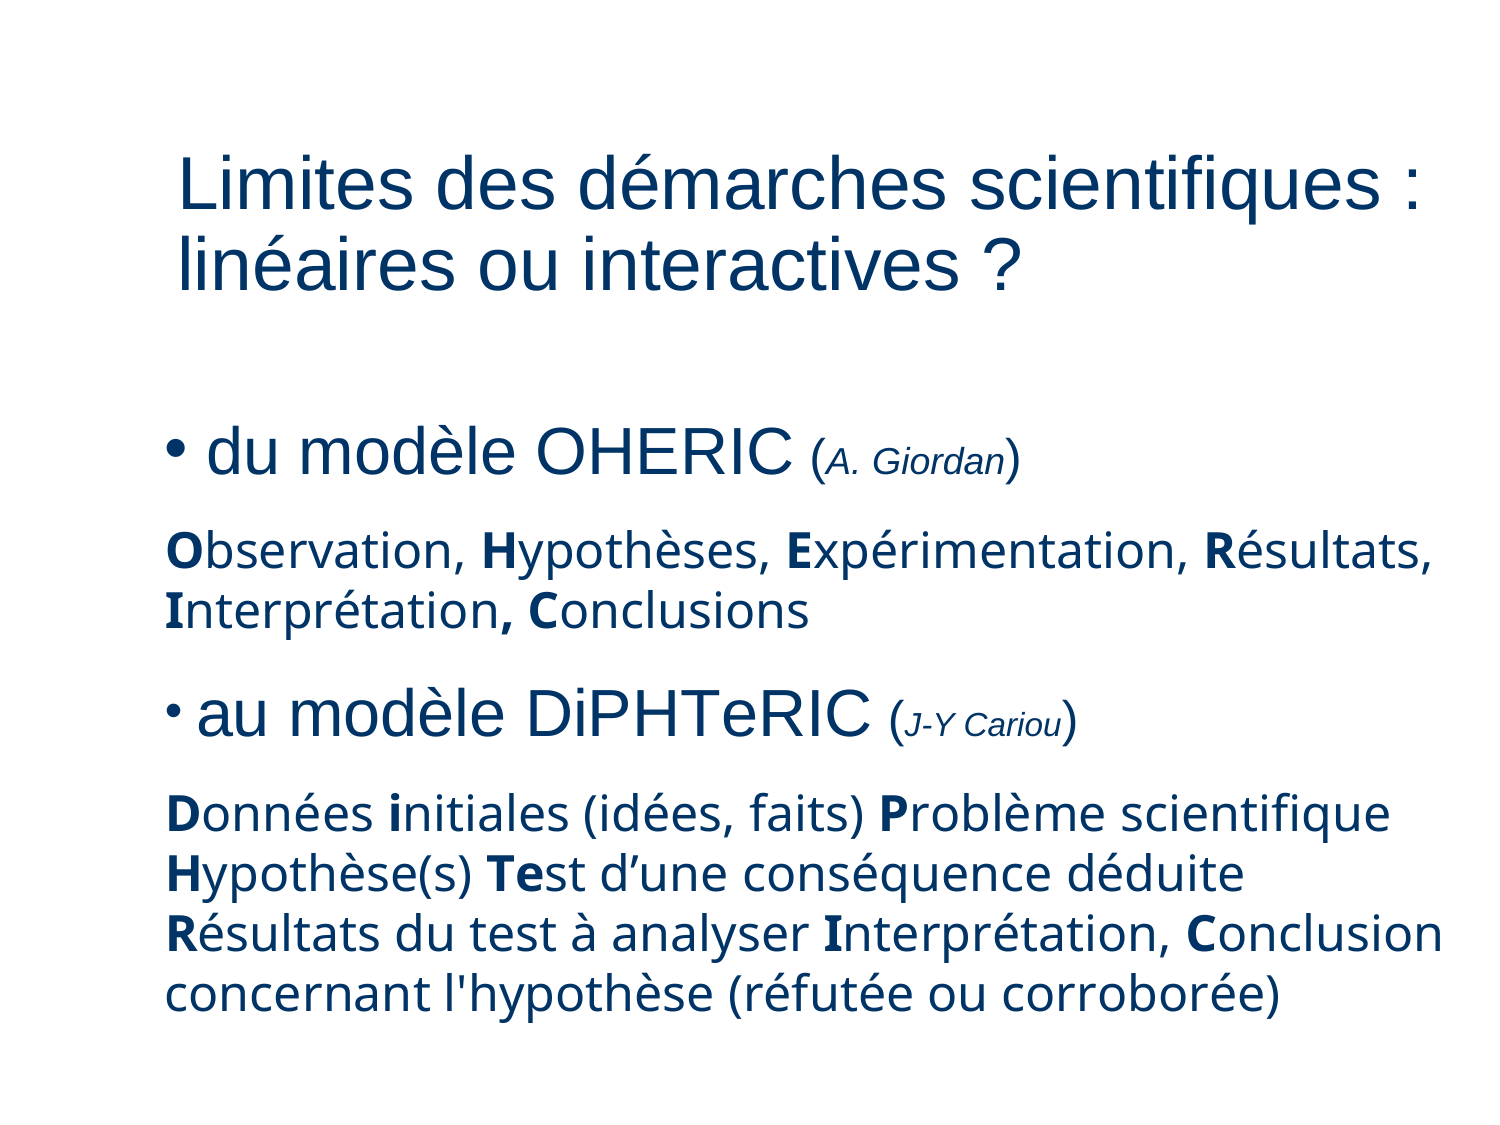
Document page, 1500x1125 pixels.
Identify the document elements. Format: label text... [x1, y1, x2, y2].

text_box du modèle OHERIC (A. Giordan) Observation, Hypothèses, Expérimentation, Résultats, Interprétation, Conclusions au modèle DiPHTeRIC (J-Y Cariou) Données initiales (idées, faits) Problème scientifique Hypothèse(s) Test d’une conséquence déduite Résultats du test à analyser Interprétation, Conclusion concernant l'hypothèse (réfutée ou corroborée) [149, 399, 1475, 1030]
text_box Limites des démarches scientifiques : linéaires ou interactives ? [162, 137, 1475, 415]
